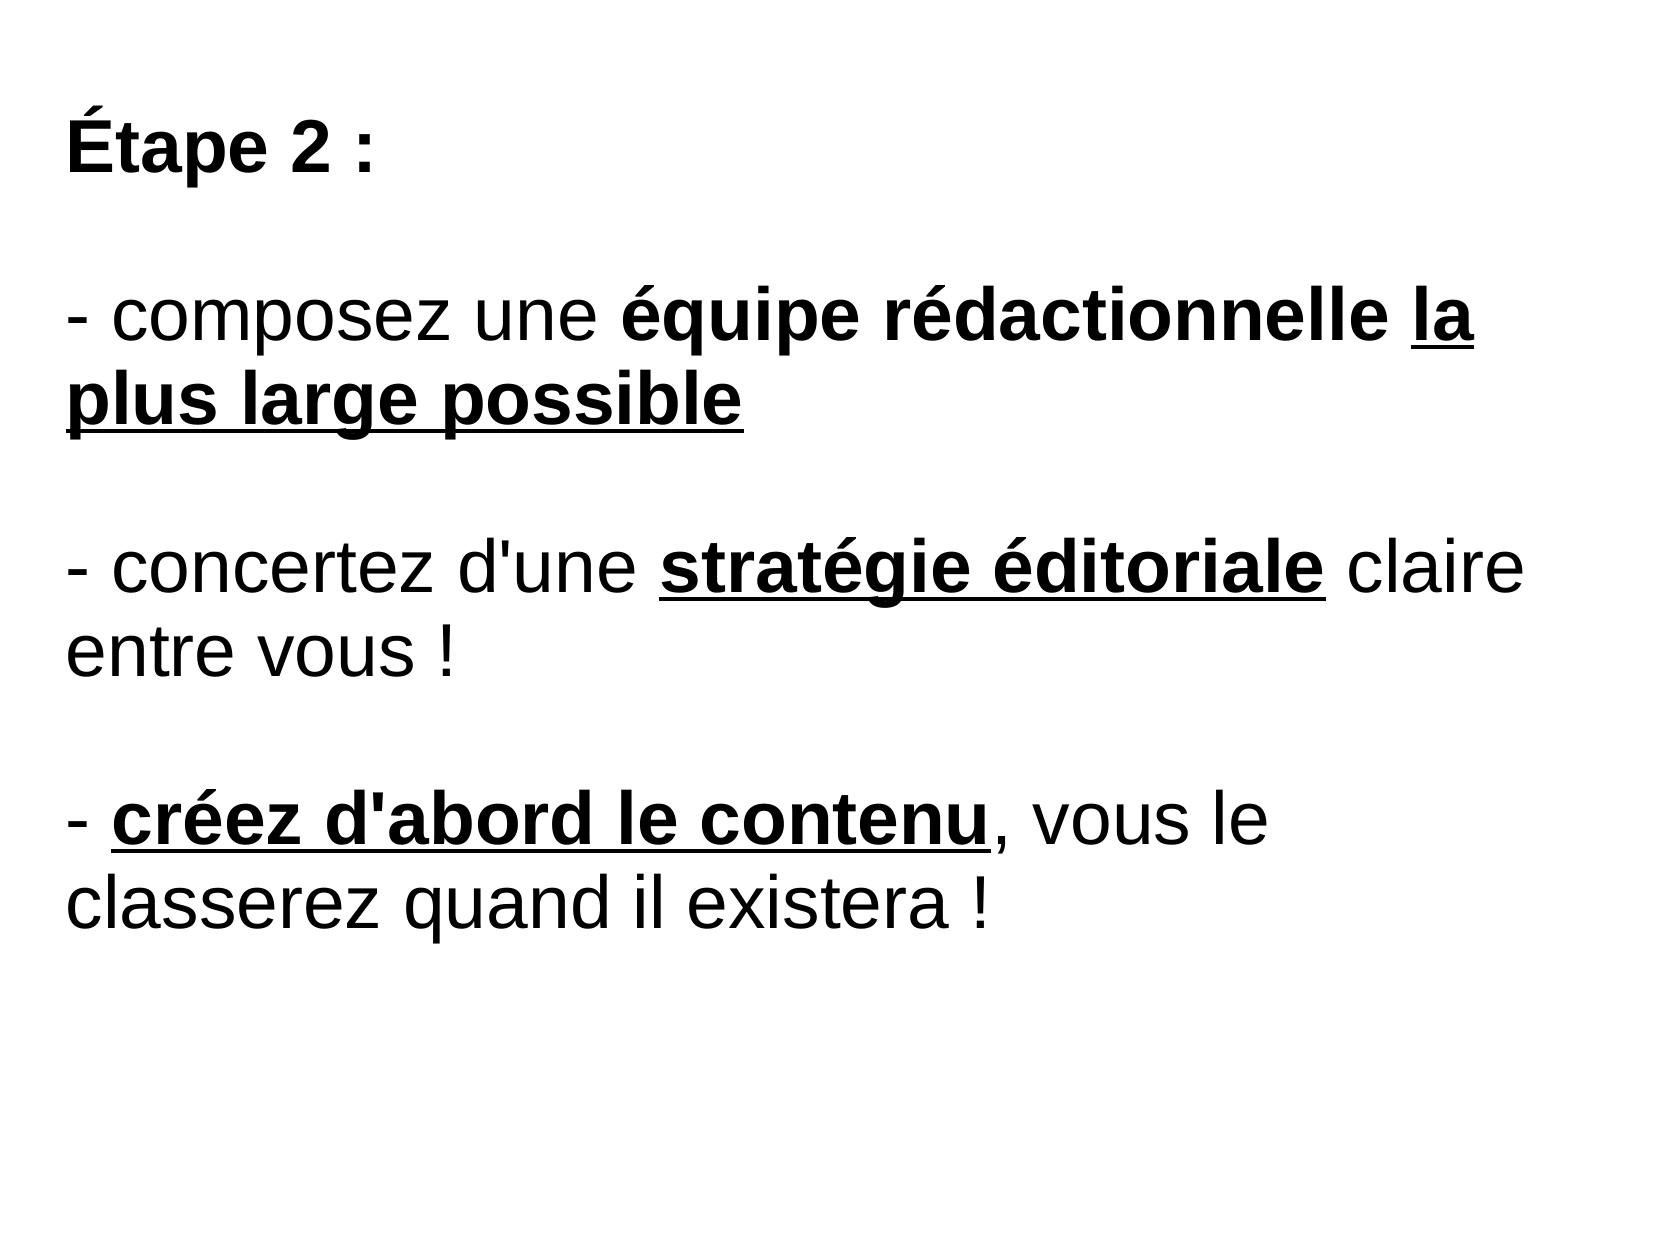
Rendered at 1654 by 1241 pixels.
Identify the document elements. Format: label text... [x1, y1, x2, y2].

text_box Étape 2 : - composez une équipe rédactionnelle la plus large possible - concertez d'une stratégie éditoriale claire entre vous ! - créez d'abord le contenu, vous le classerez quand il existera ! [50, 97, 1577, 952]
